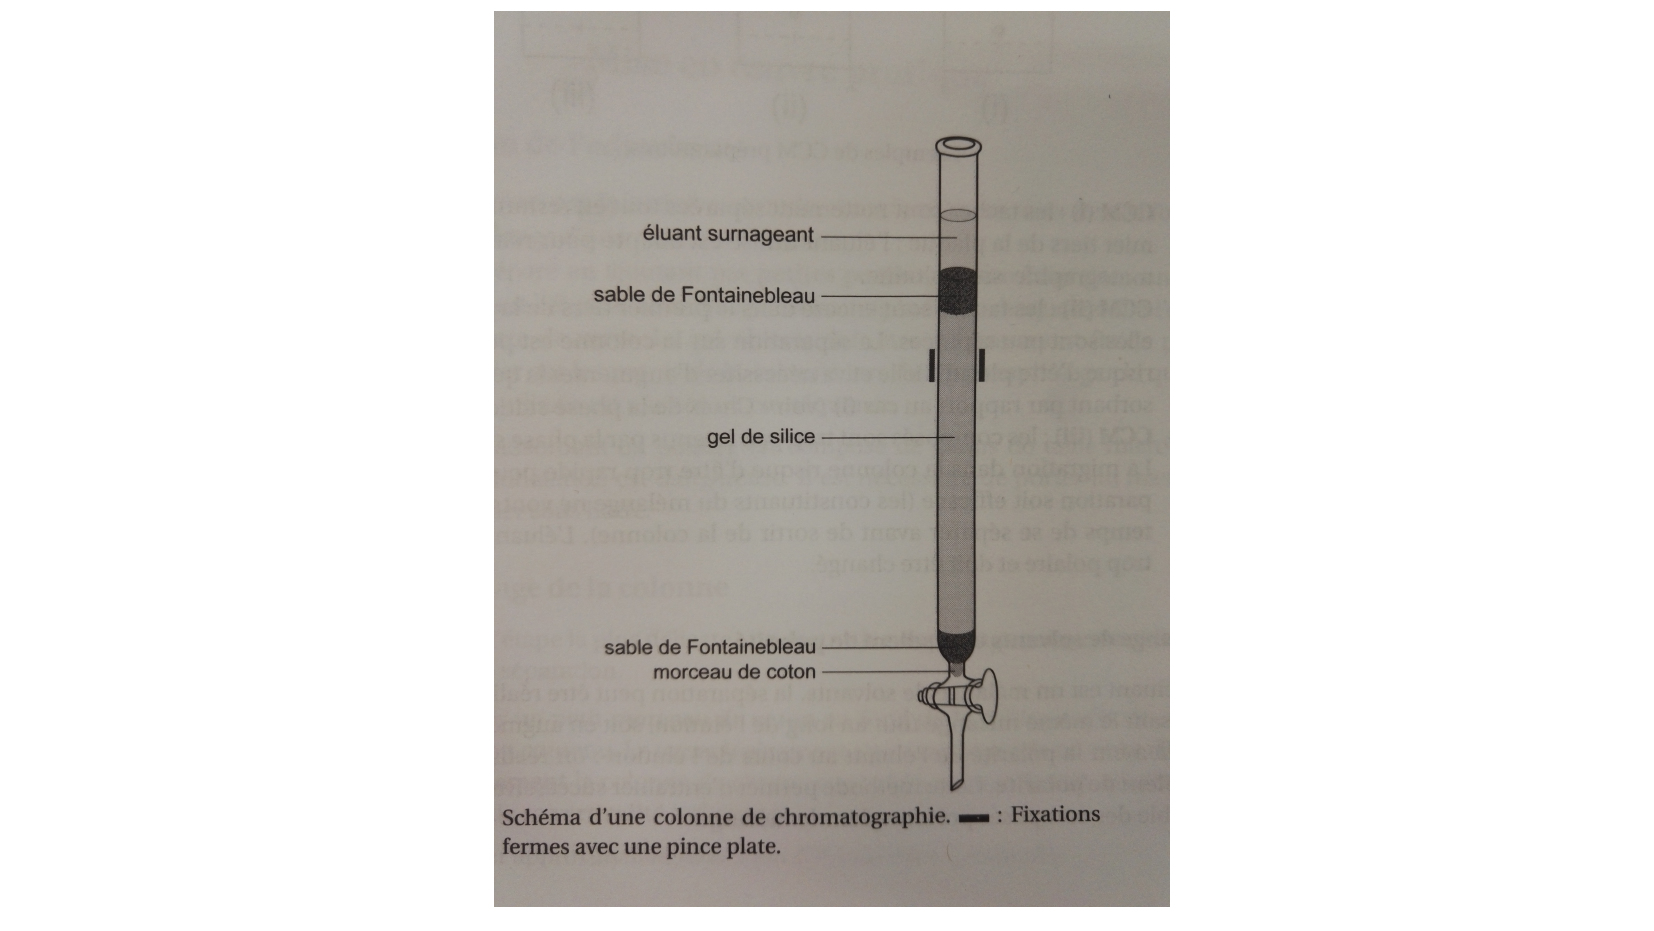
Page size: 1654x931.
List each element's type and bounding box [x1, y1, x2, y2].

picture [494, 11, 1170, 907]
